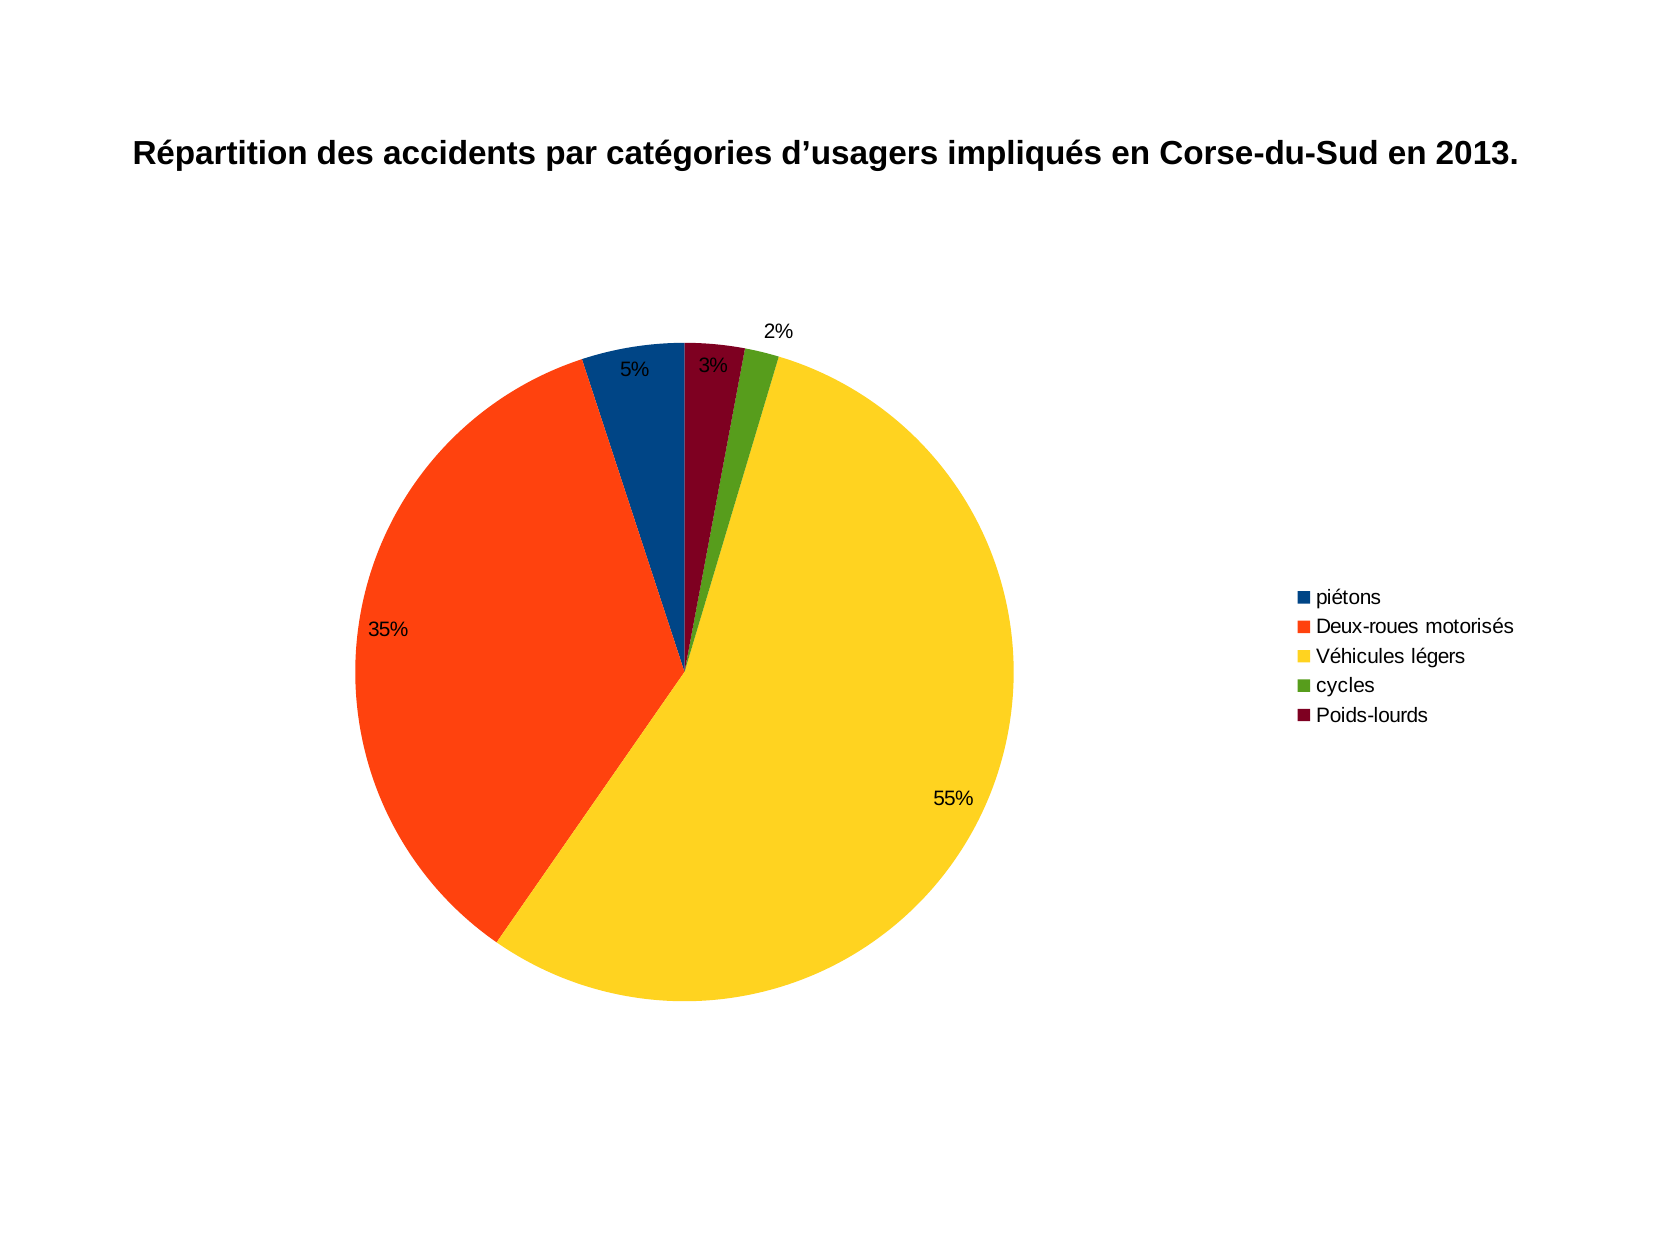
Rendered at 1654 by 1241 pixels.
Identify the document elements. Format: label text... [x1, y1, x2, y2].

chart [78, 296, 1534, 1016]
title Répartition des accidents par catégories d’usagers impliqués en Corse-du-Sud en 2013. [82, 49, 1571, 257]
